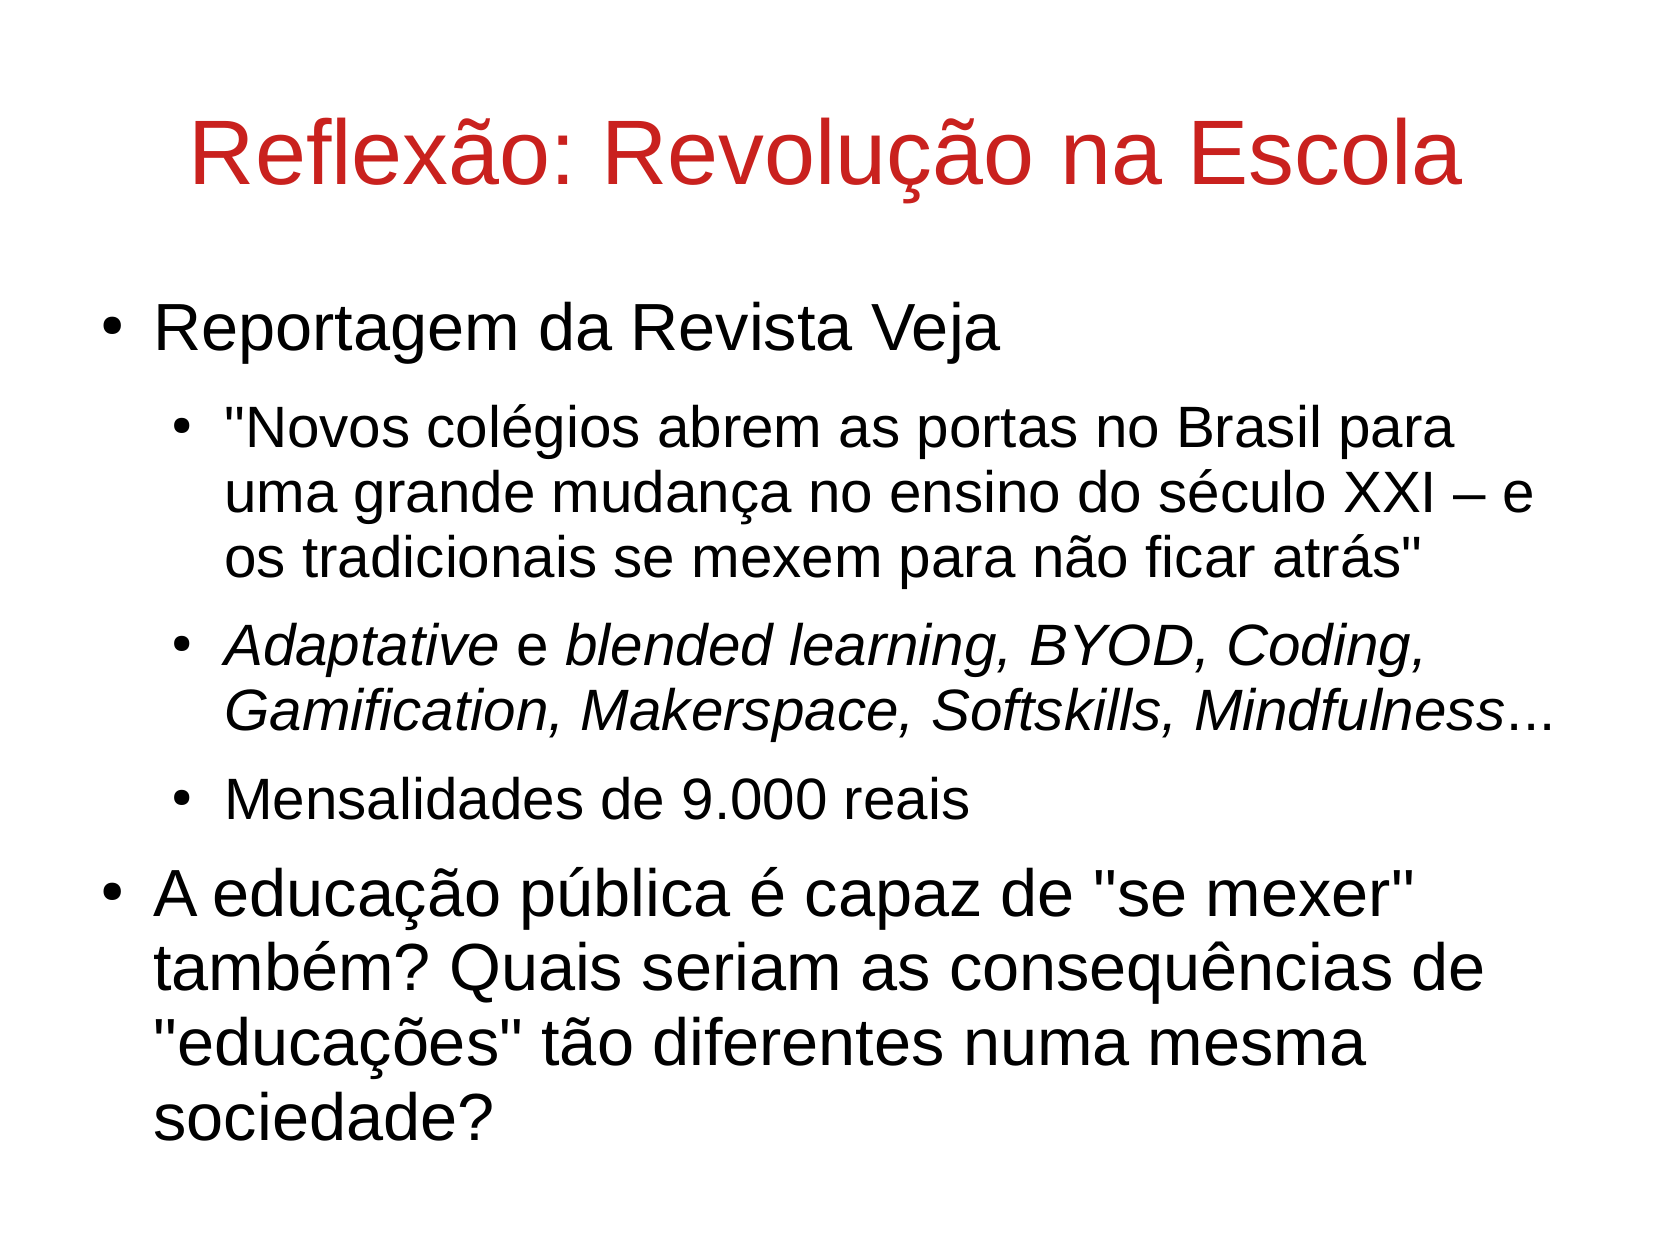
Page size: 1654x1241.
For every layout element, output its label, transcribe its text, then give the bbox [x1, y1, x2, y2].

list Reportagem da Revista Veja "Novos colégios abrem as portas no Brasil para uma grande mudança no ensino do século XXI – e os tradicionais se mexem para não ficar atrás" Adaptative e blended learning, BYOD, Coding, Gamification, Makerspace, Softskills, Mindfulness... Mensalidades de 9.000 reais A educação pública é capaz de "se mexer" também? Quais seriam as consequências de "educações" tão diferentes numa mesma sociedade? [82, 290, 1571, 1182]
title Reflexão: Revolução na Escola [82, 49, 1571, 257]
